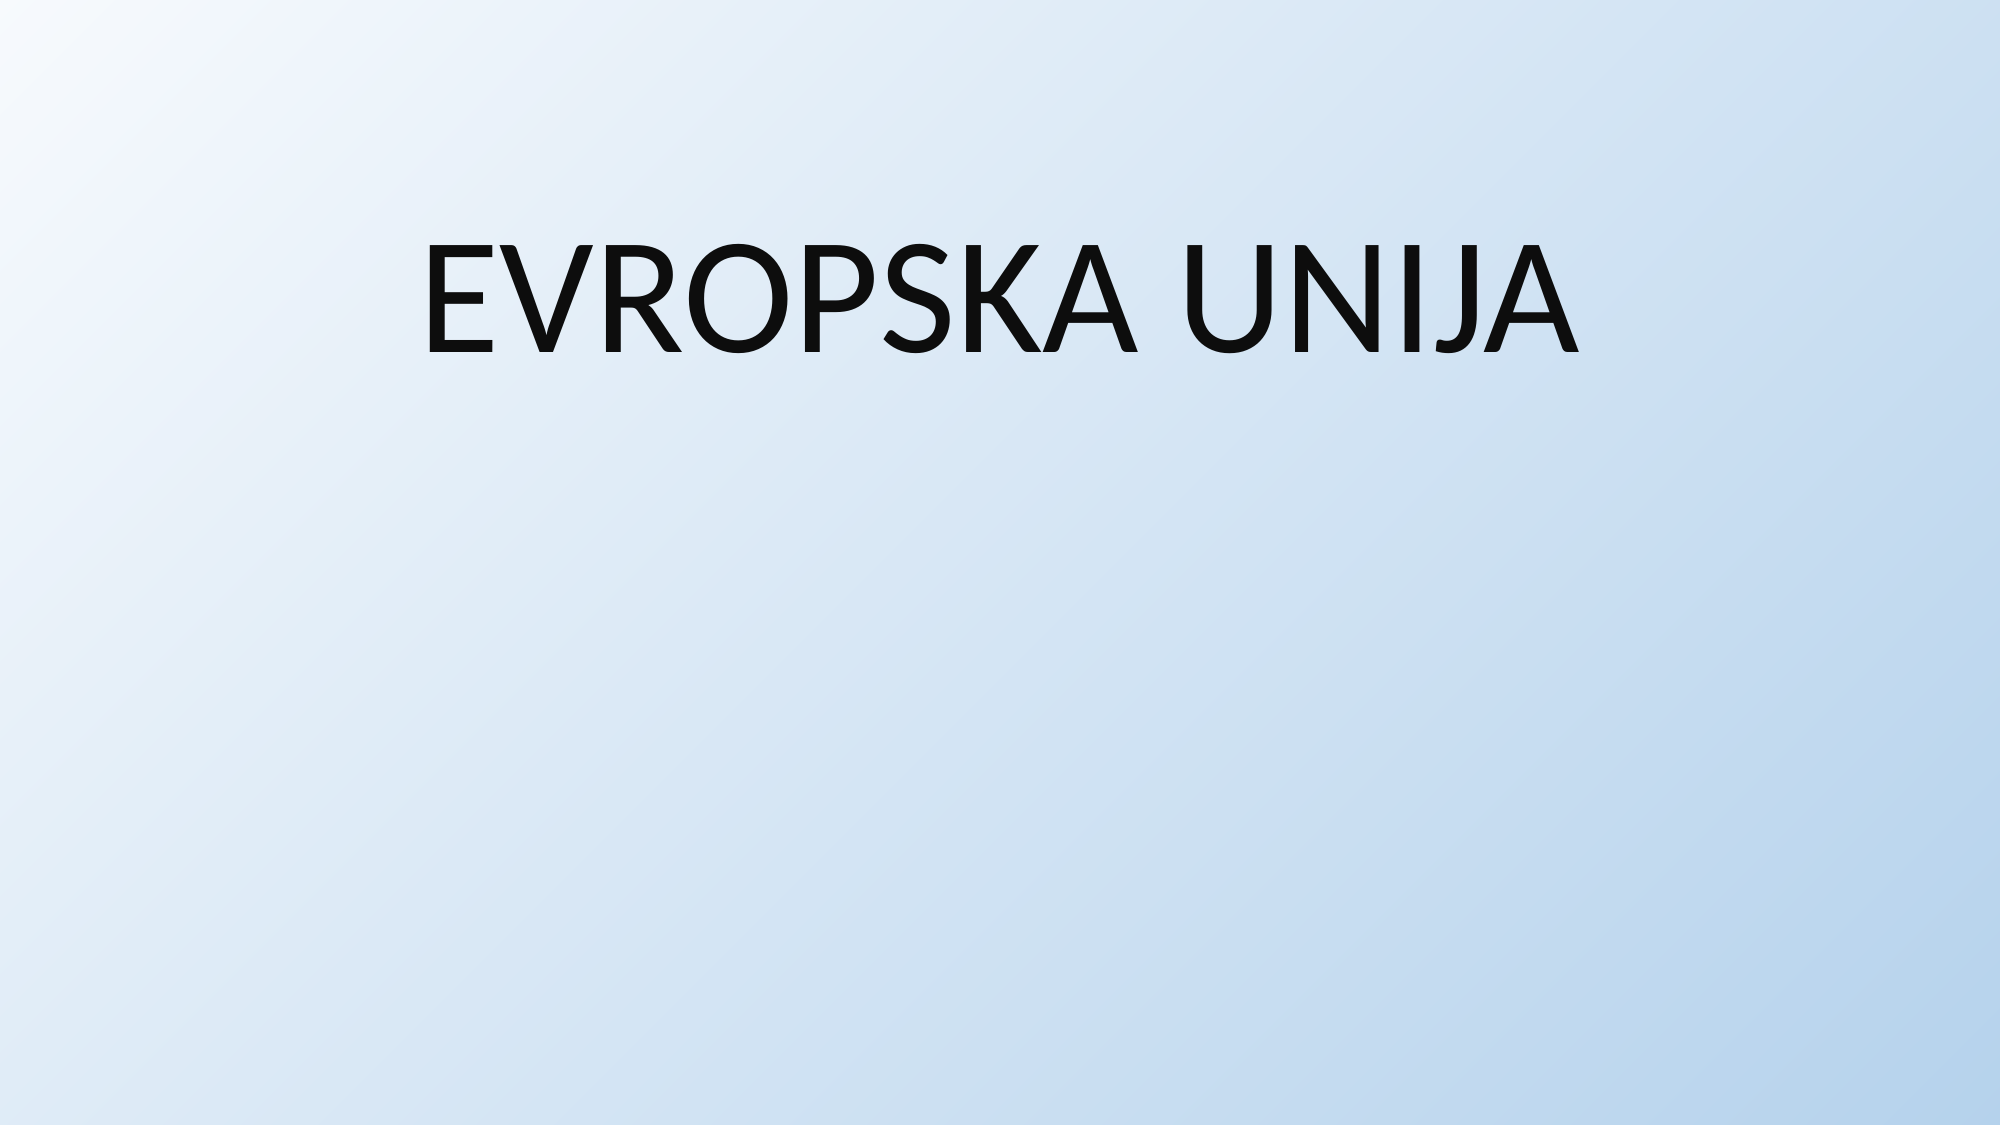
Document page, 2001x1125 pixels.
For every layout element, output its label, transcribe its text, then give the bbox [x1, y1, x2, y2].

title EVROPSKA UNIJA [249, 184, 1750, 576]
